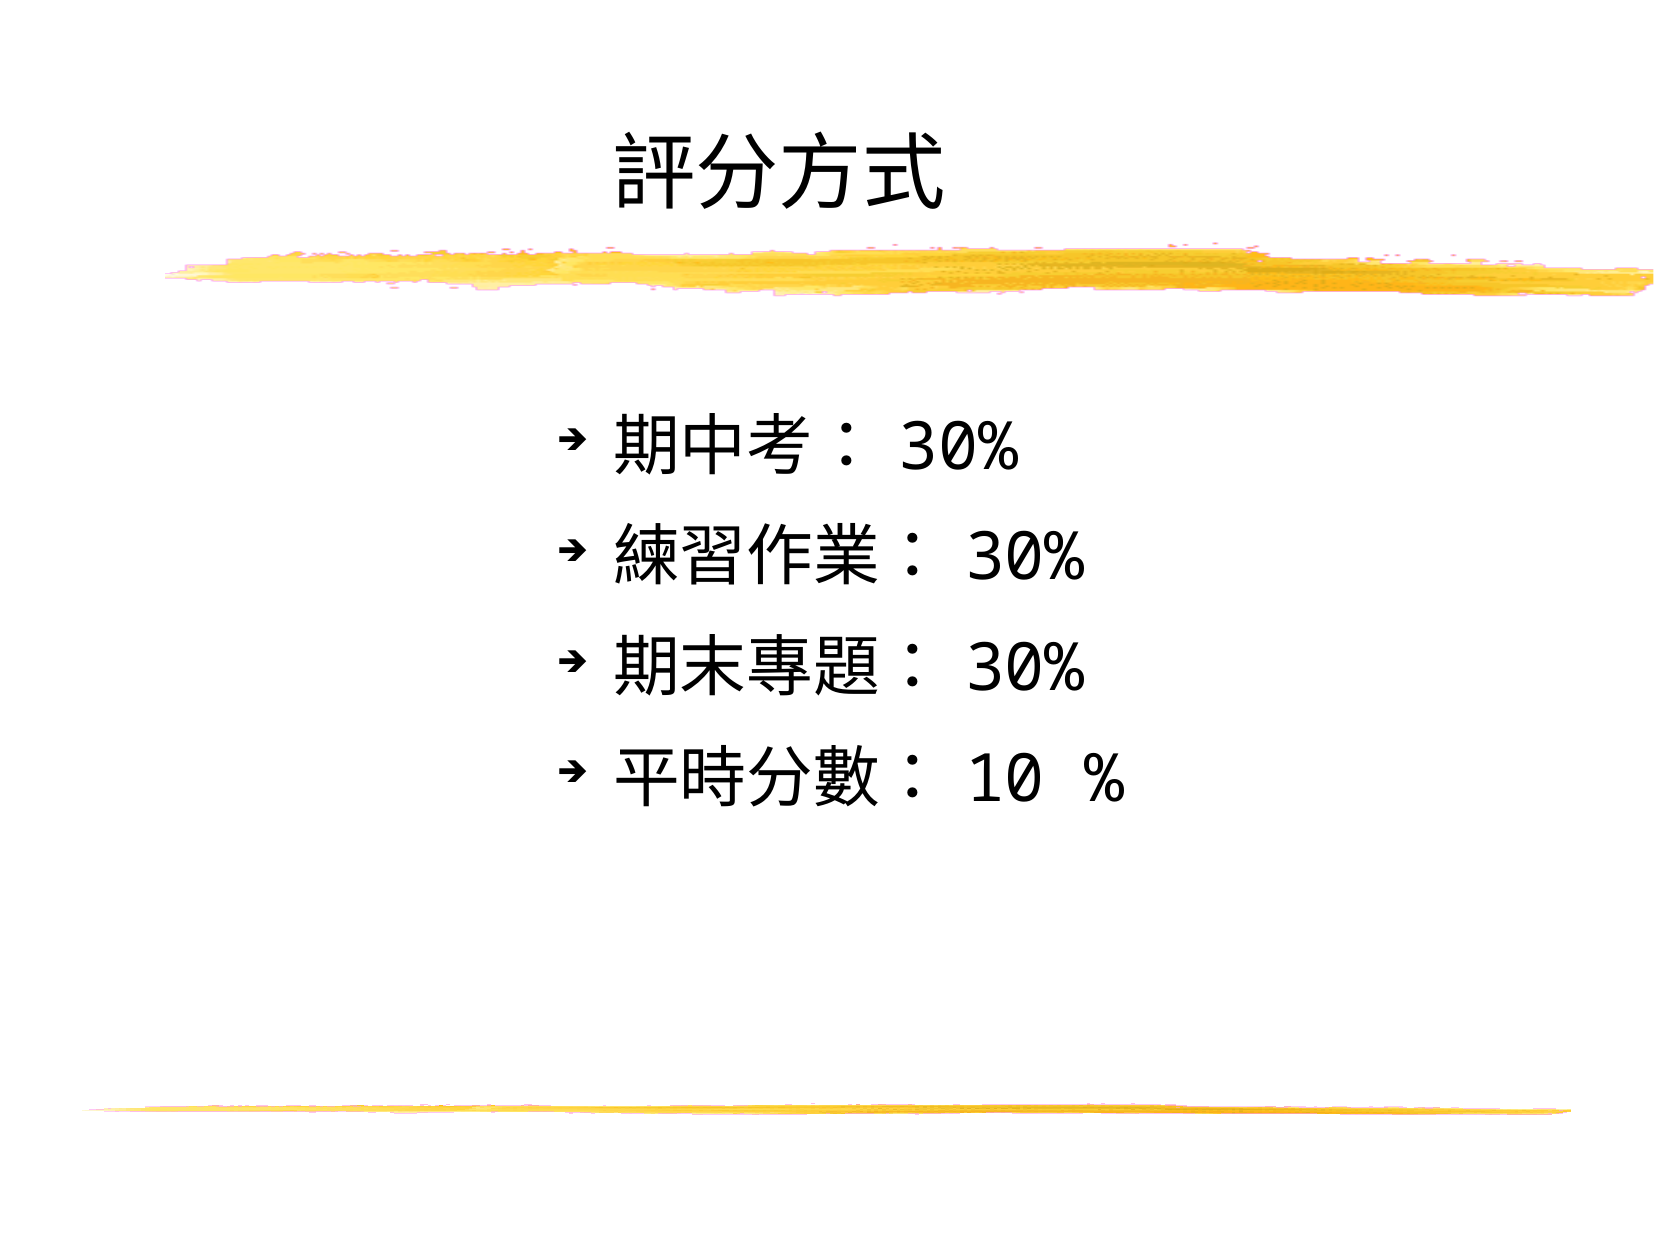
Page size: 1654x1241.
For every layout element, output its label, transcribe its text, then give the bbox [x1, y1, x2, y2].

title 評分方式 [76, 12, 1482, 235]
list 期中考：30% 練習作業：30% 期末專題：30% 平時分數：10 % [542, 384, 1362, 1032]
picture [82, 1102, 1571, 1117]
picture [165, 237, 1654, 308]
